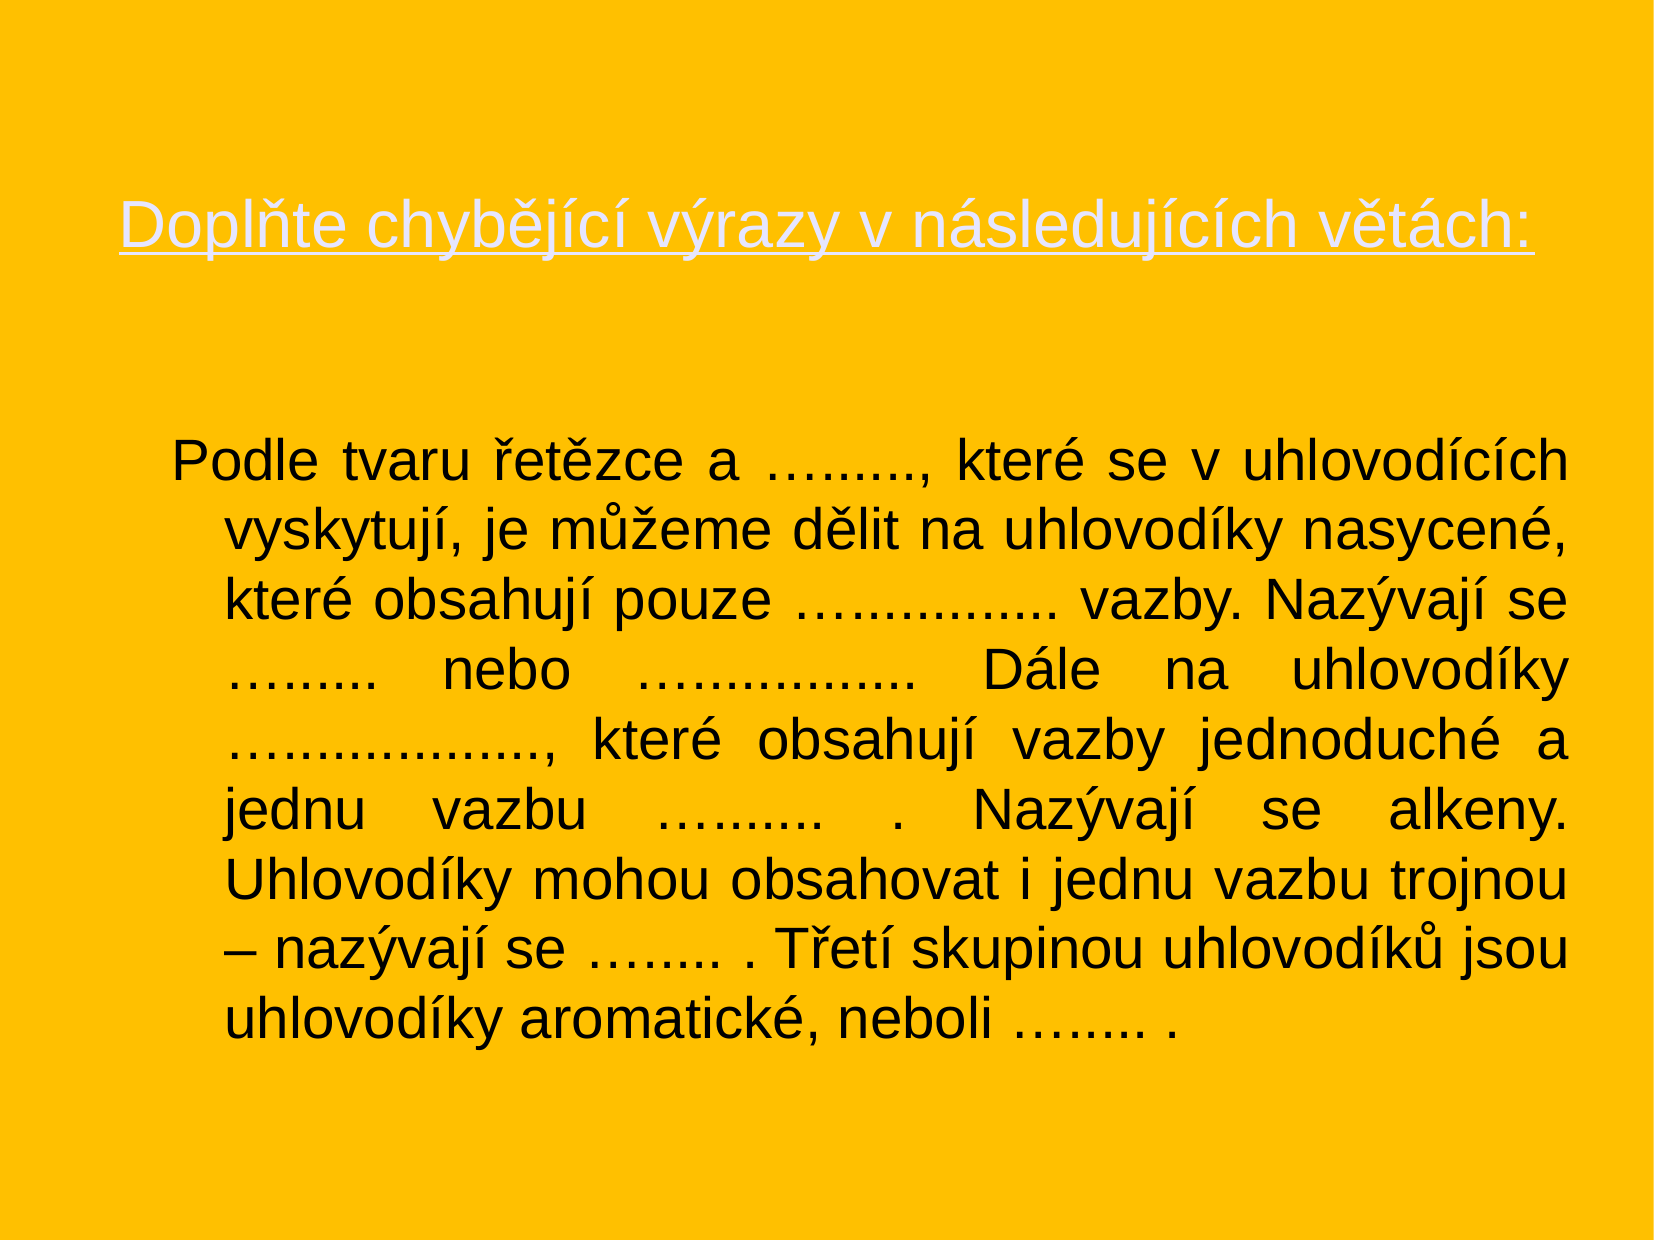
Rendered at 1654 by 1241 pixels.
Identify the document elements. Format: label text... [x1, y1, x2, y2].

list Podle tvaru řetězce a …......, které se v uhlovodících vyskytují, je můžeme dělit na uhlovodíky nasycené, které obsahují pouze …............. vazby. Nazývají se …...... nebo ….............. Dále na uhlovodíky …................, které obsahují vazby jednoduché a jednu vazbu …....... . Nazývají se alkeny. Uhlovodíky mohou obsahovat i jednu vazbu trojnou – nazývají se …..... . Třetí skupinou uhlovodíků jsou uhlovodíky aromatické, neboli …..... . [82, 421, 1571, 1241]
title Doplňte chybějící výrazy v následujících větách: [82, 117, 1571, 325]
